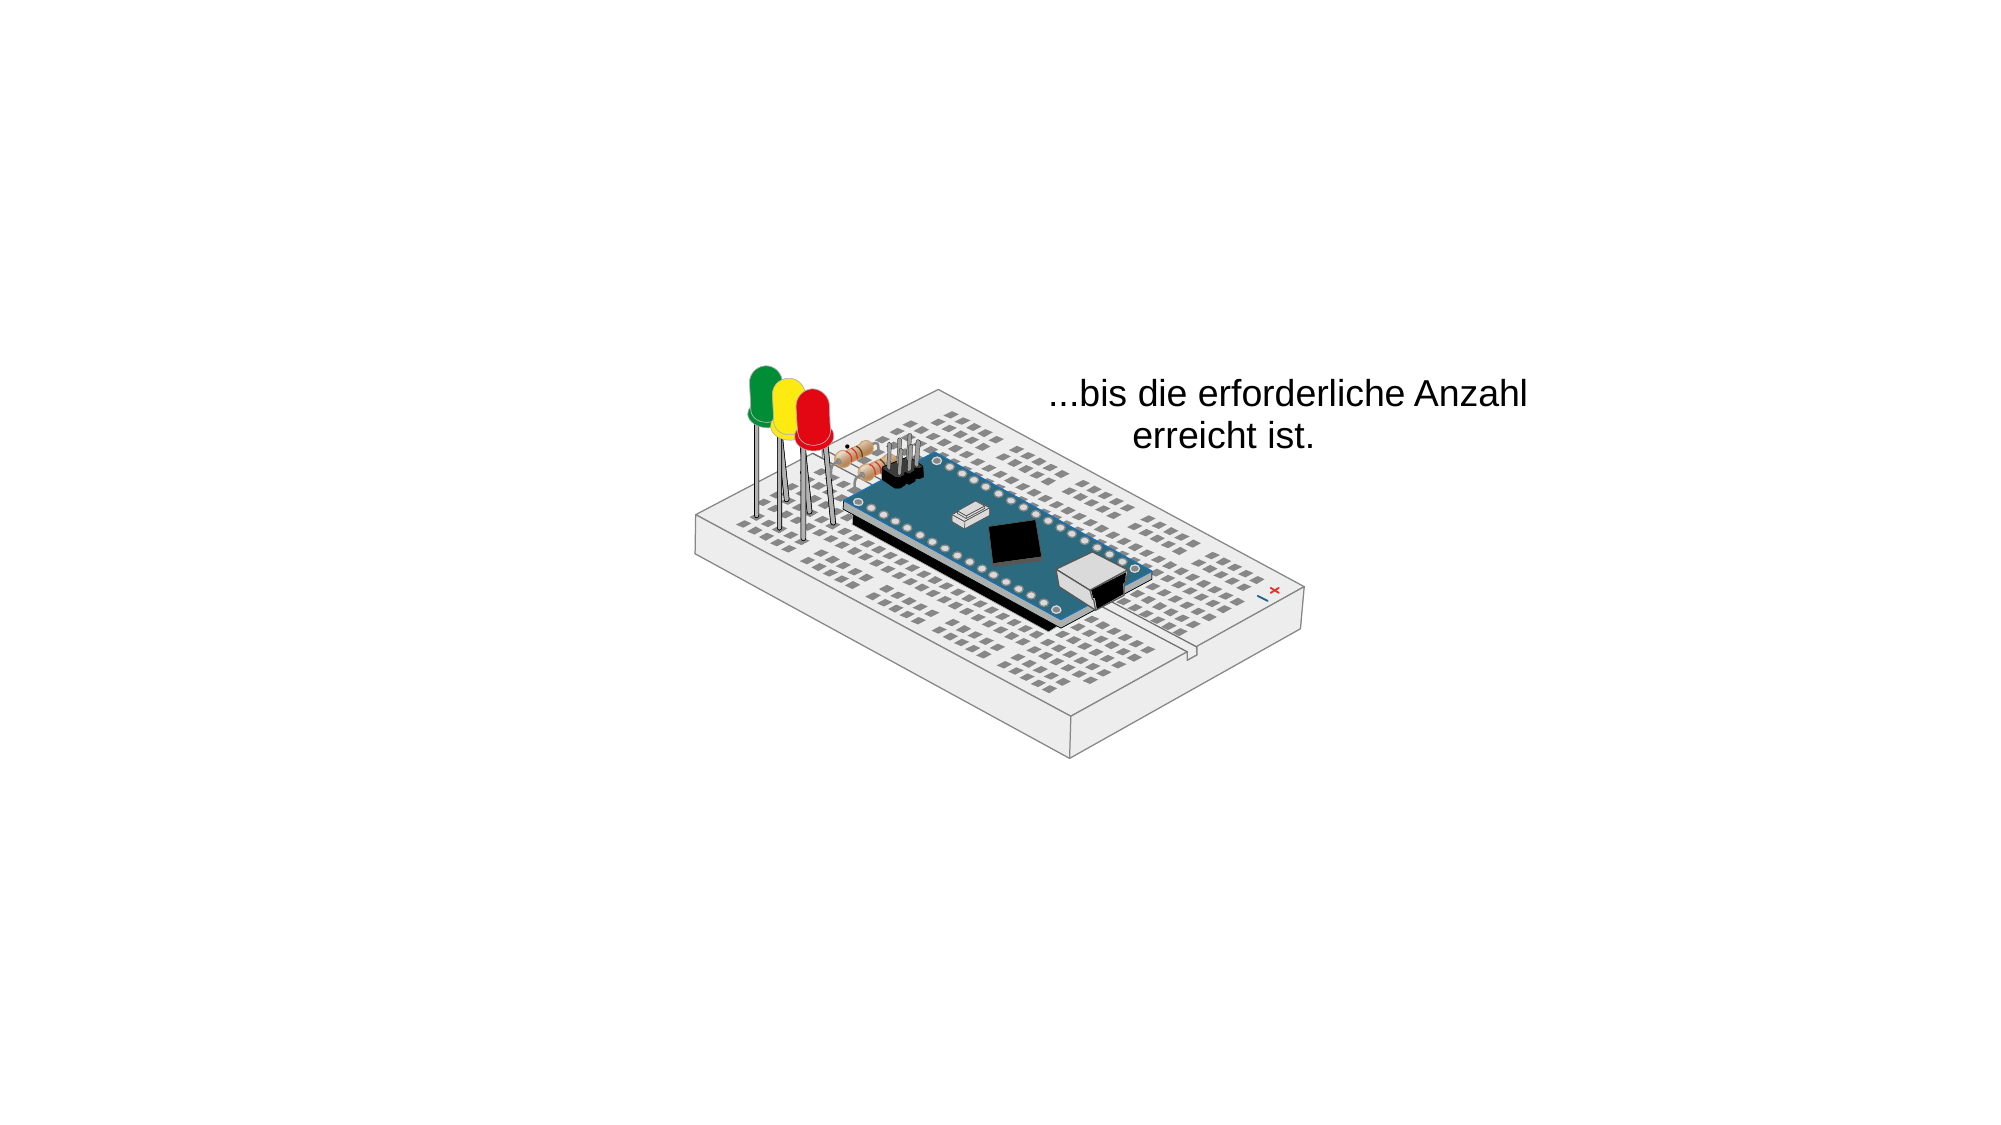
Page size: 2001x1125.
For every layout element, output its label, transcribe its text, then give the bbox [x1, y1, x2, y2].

picture [694, 365, 1306, 760]
text_box ...bis die erforderliche Anzahl erreicht ist. [1033, 365, 1544, 465]
